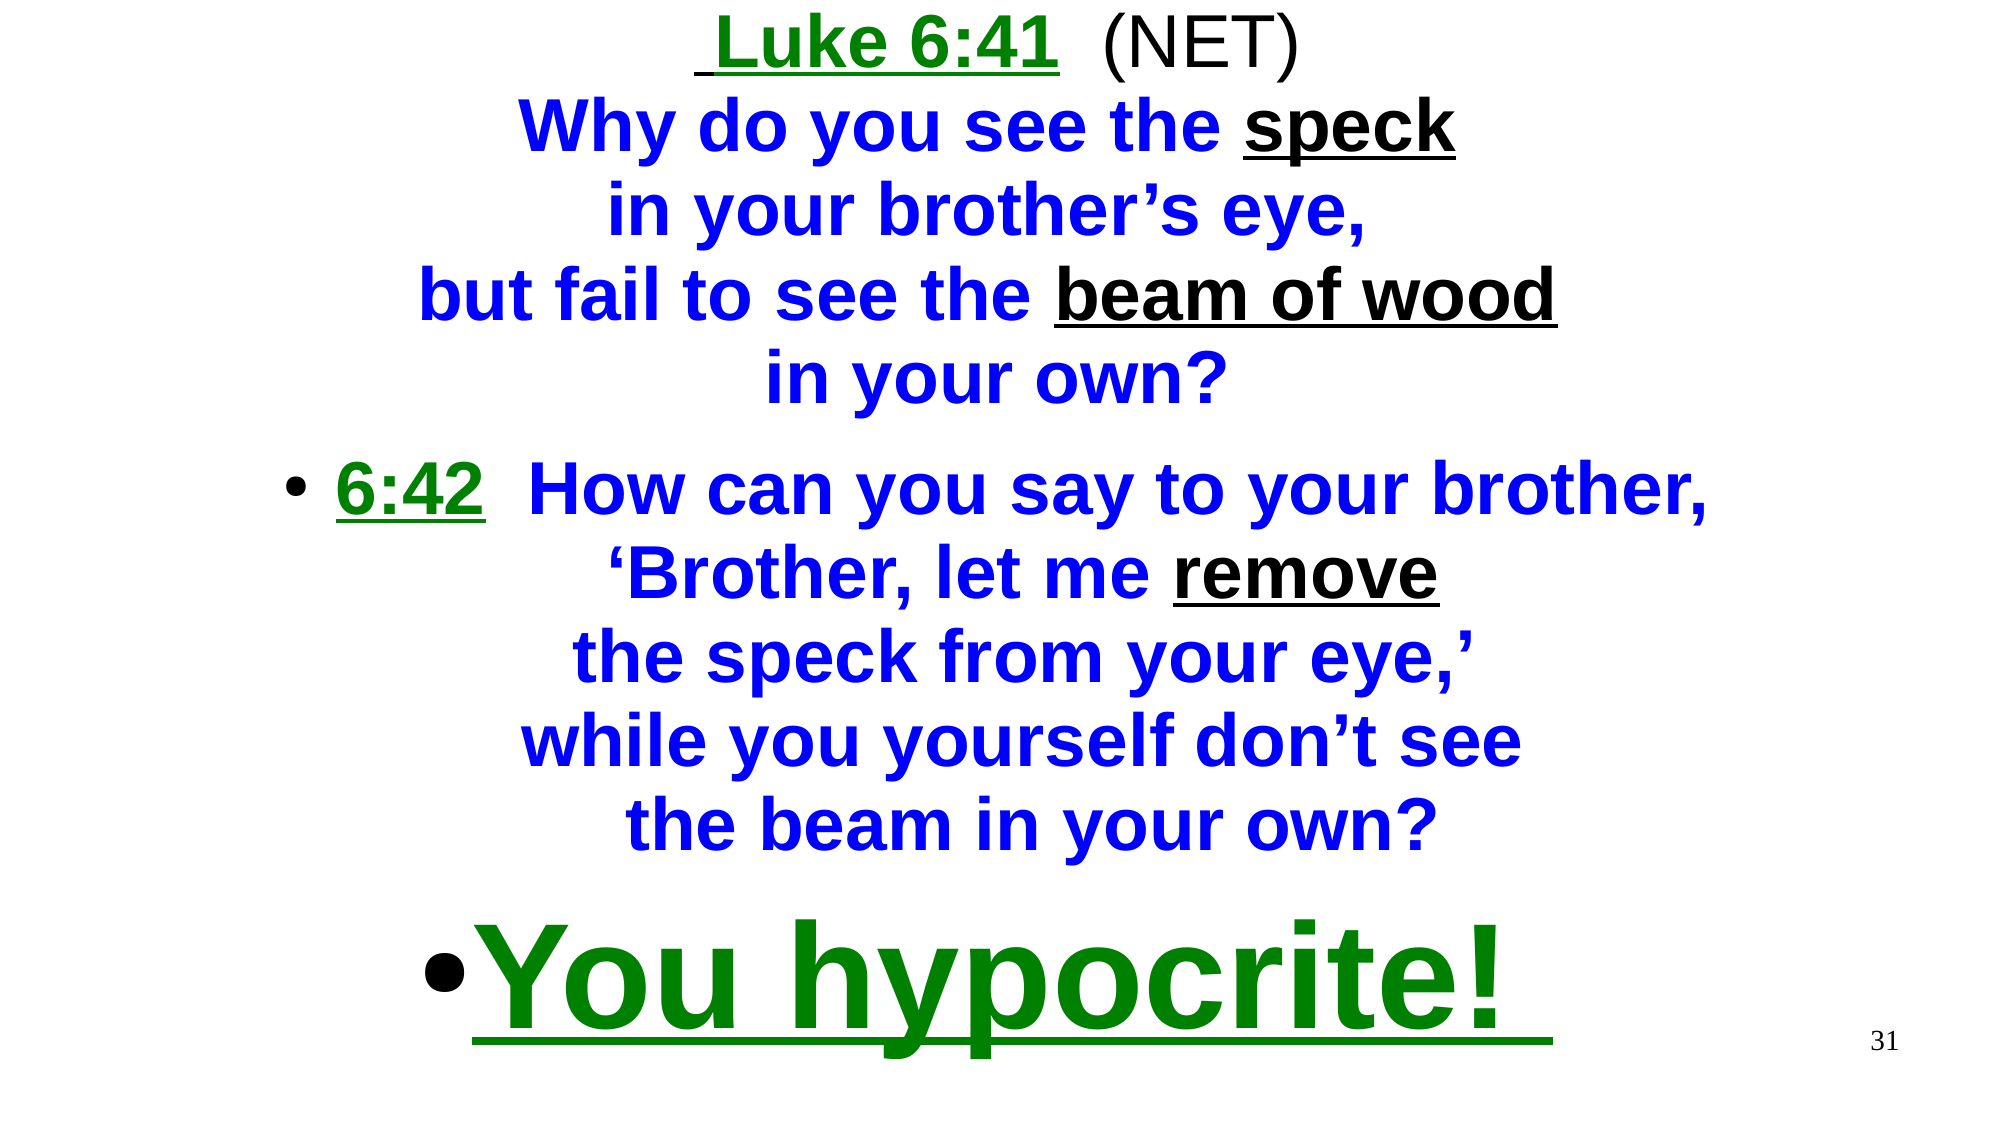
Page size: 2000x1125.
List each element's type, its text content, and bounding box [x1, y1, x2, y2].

list Luke 6:41 (NET) Why do you see the speck in your brother’s eye, but fail to see the beam of wood in your own? 6:42 How can you say to your brother, ‘Brother, let me remove the speck from your eye,’ while you yourself don’t see the beam in your own? You hypocrite! [0, 0, 1996, 1123]
